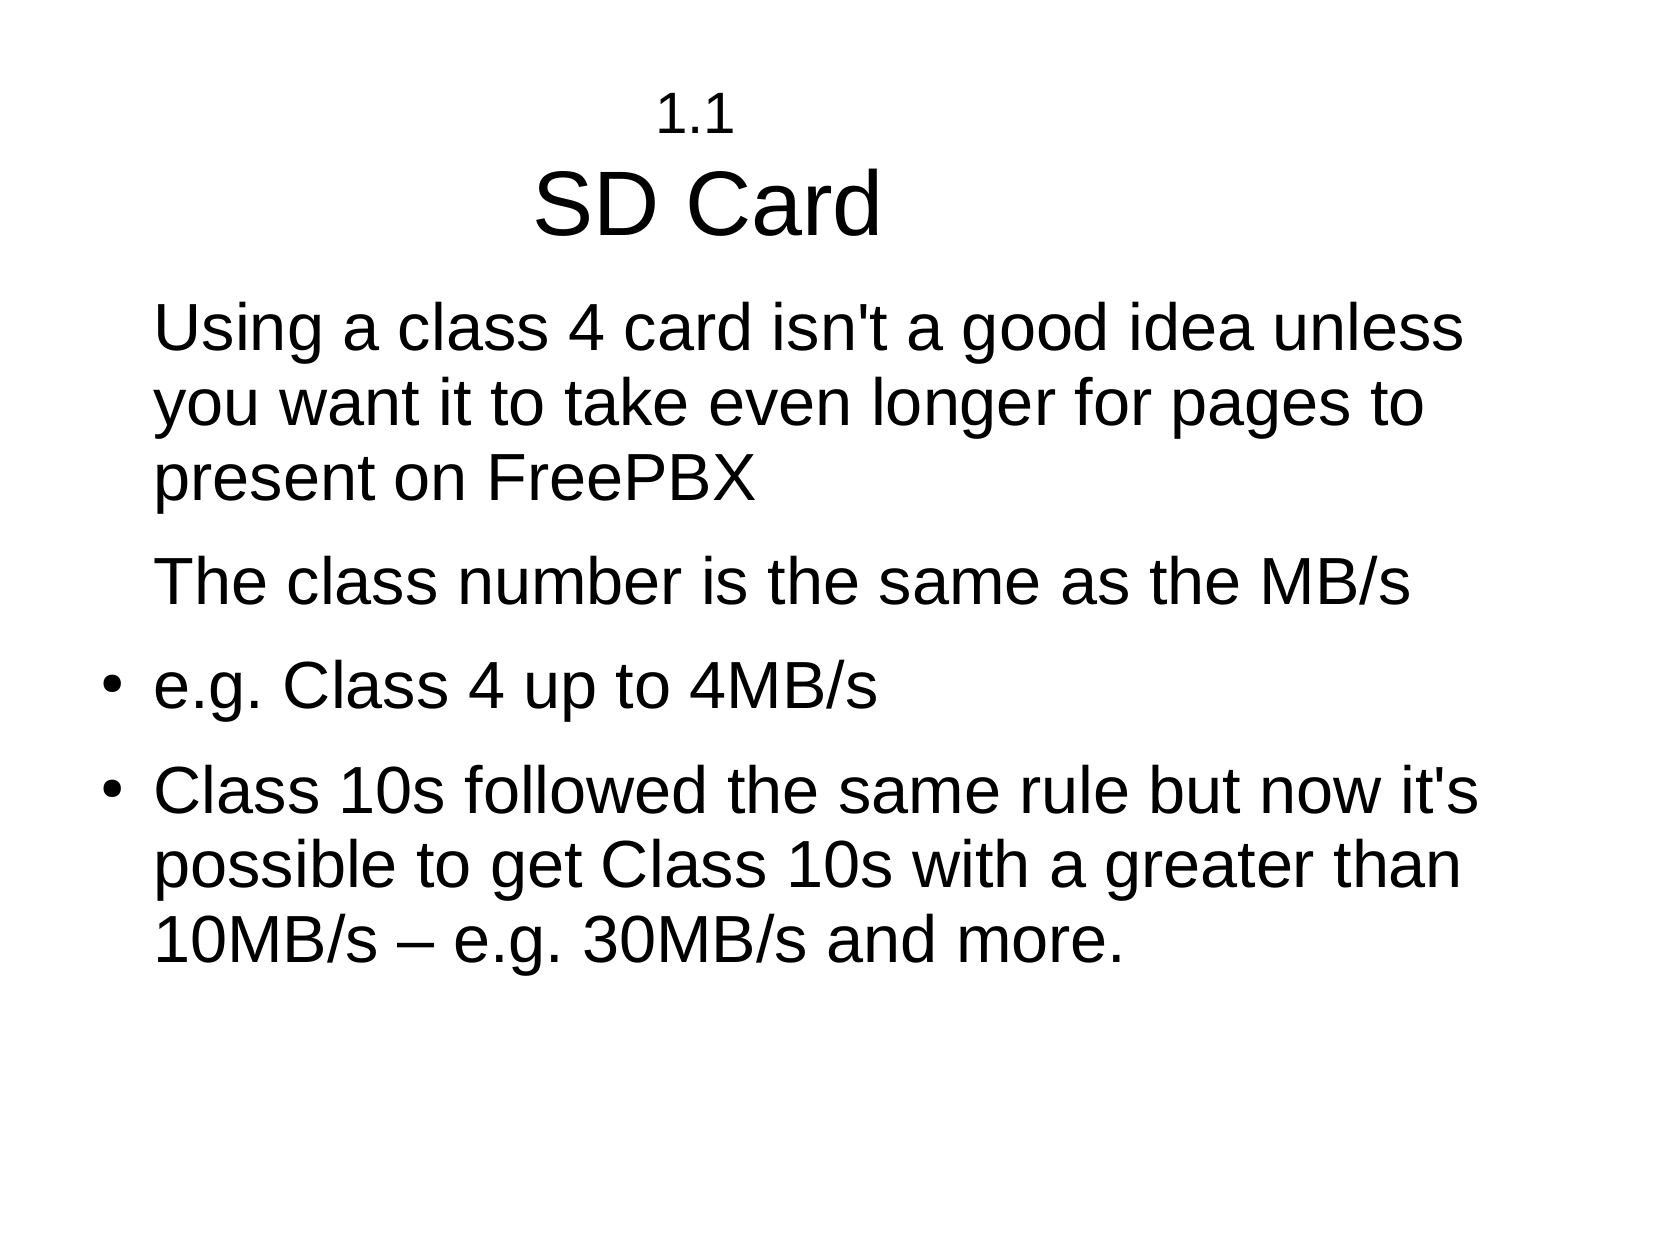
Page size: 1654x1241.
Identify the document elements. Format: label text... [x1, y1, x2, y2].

list Using a class 4 card isn't a good idea unless you want it to take even longer for pages to present on FreePBX The class number is the same as the MB/s e.g. Class 4 up to 4MB/s Class 10s followed the same rule but now it's possible to get Class 10s with a greater than 10MB/s – e.g. 30MB/s and more. [82, 290, 1538, 1010]
title 1.1 SD Card [0, 49, 1453, 257]
